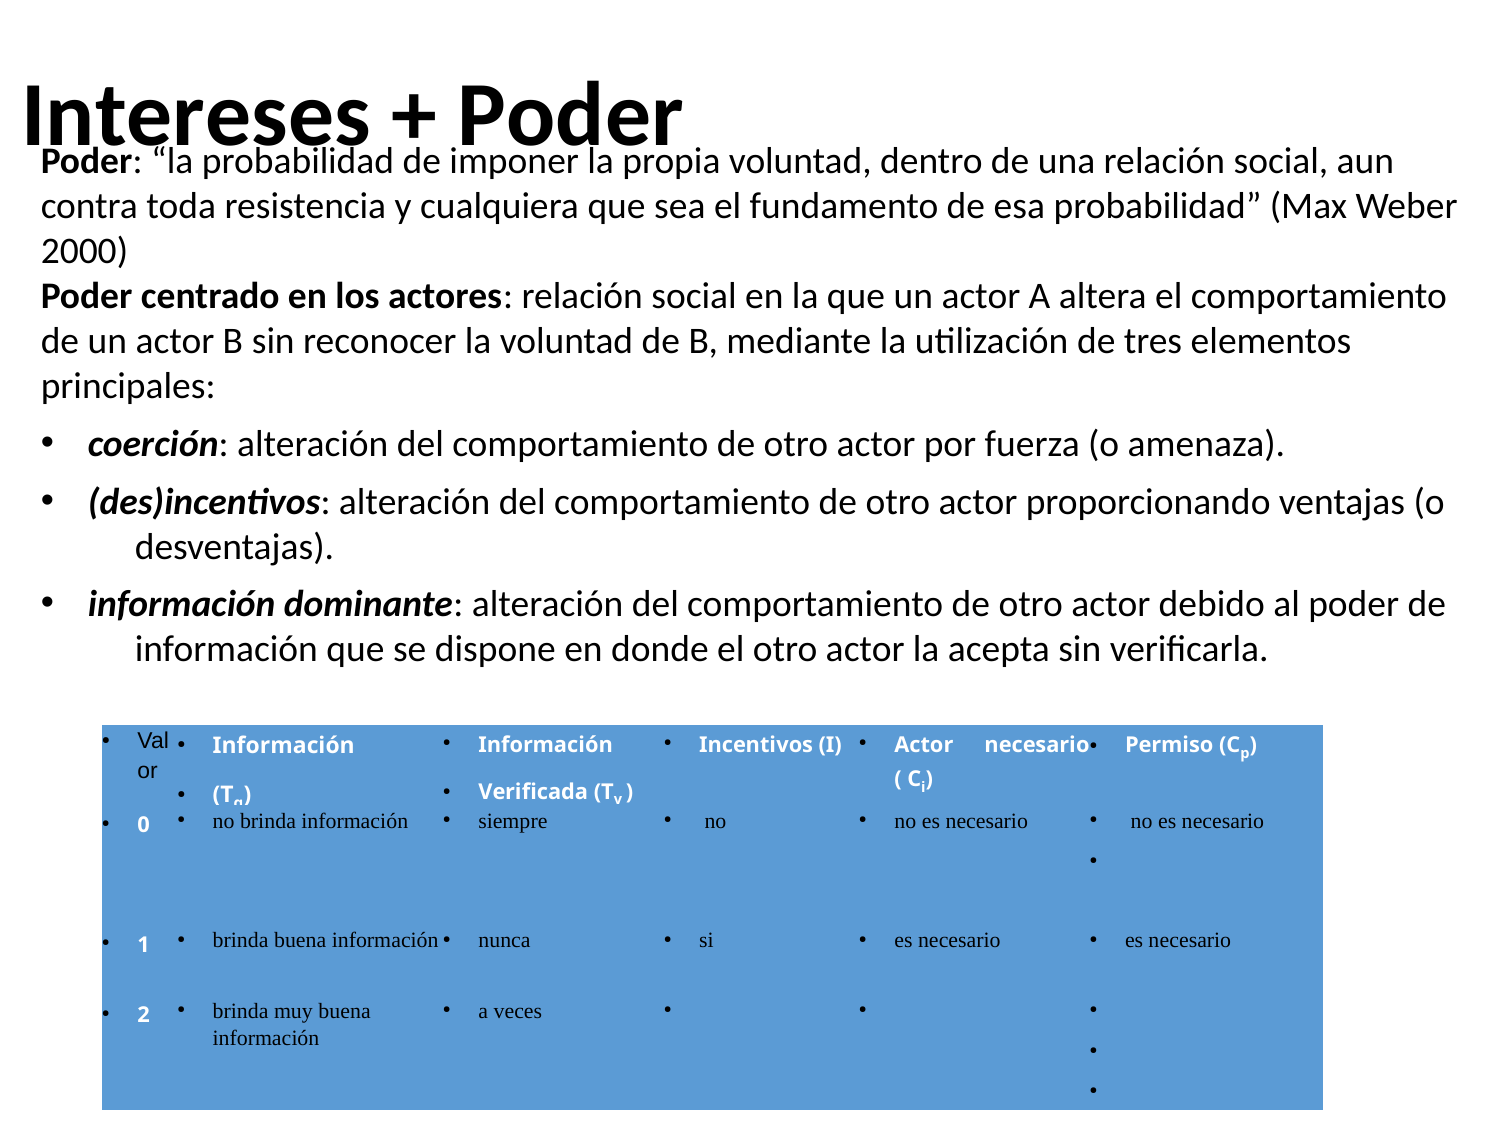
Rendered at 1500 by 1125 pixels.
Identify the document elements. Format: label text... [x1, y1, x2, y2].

table_cell es necesario [859, 924, 1090, 995]
table_cell siempre [443, 805, 664, 924]
table_header Actor necesario ( Ci) [859, 725, 1090, 805]
table_cell a veces [443, 995, 664, 1110]
table_cell [664, 995, 859, 1110]
table_cell brinda muy buena información [177, 995, 443, 1110]
table_cell [1090, 995, 1323, 1110]
table_header Incentivos (I) [664, 725, 859, 805]
table_cell si [664, 924, 859, 995]
table_header Permiso (Cp) [1090, 725, 1323, 805]
table_cell no [664, 805, 859, 924]
table_header Valor [102, 725, 177, 805]
table_cell 2 [102, 995, 177, 1110]
table_cell no es necesario [859, 805, 1090, 924]
table_cell no brinda información [177, 805, 443, 924]
table_header Información Verificada (Tv ) [443, 725, 664, 805]
table_cell es necesario [1090, 924, 1323, 995]
text_box Poder: “la probabilidad de imponer la propia voluntad, dentro de una relación social, aun contra toda resistencia y cualquiera que sea el fundamento de esa probabilidad” (Max Weber 2000) Poder centrado en los actores: relación social en la que un actor A altera el comportamiento de un actor B sin reconocer la voluntad de B, mediante la utilización de tres elementos principales: coerción: alteración del comportamiento de otro actor por fuerza (o amenaza). (des)incentivos: alteración del comportamiento de otro actor proporcionando ventajas (o desventajas). información dominante: alteración del comportamiento de otro actor debido al poder de información que se dispone en donde el otro actor la acepta sin verificarla. [26, 129, 1487, 677]
text_box Intereses + Poder [6, 46, 1500, 200]
table_cell 0 [102, 805, 177, 924]
table_cell no es necesario [1090, 805, 1323, 924]
table_cell [859, 995, 1090, 1110]
table_cell 1 [102, 924, 177, 995]
table_cell nunca [443, 924, 664, 995]
table_header Información (Tq) [177, 725, 443, 805]
table_cell brinda buena información [177, 924, 443, 995]
